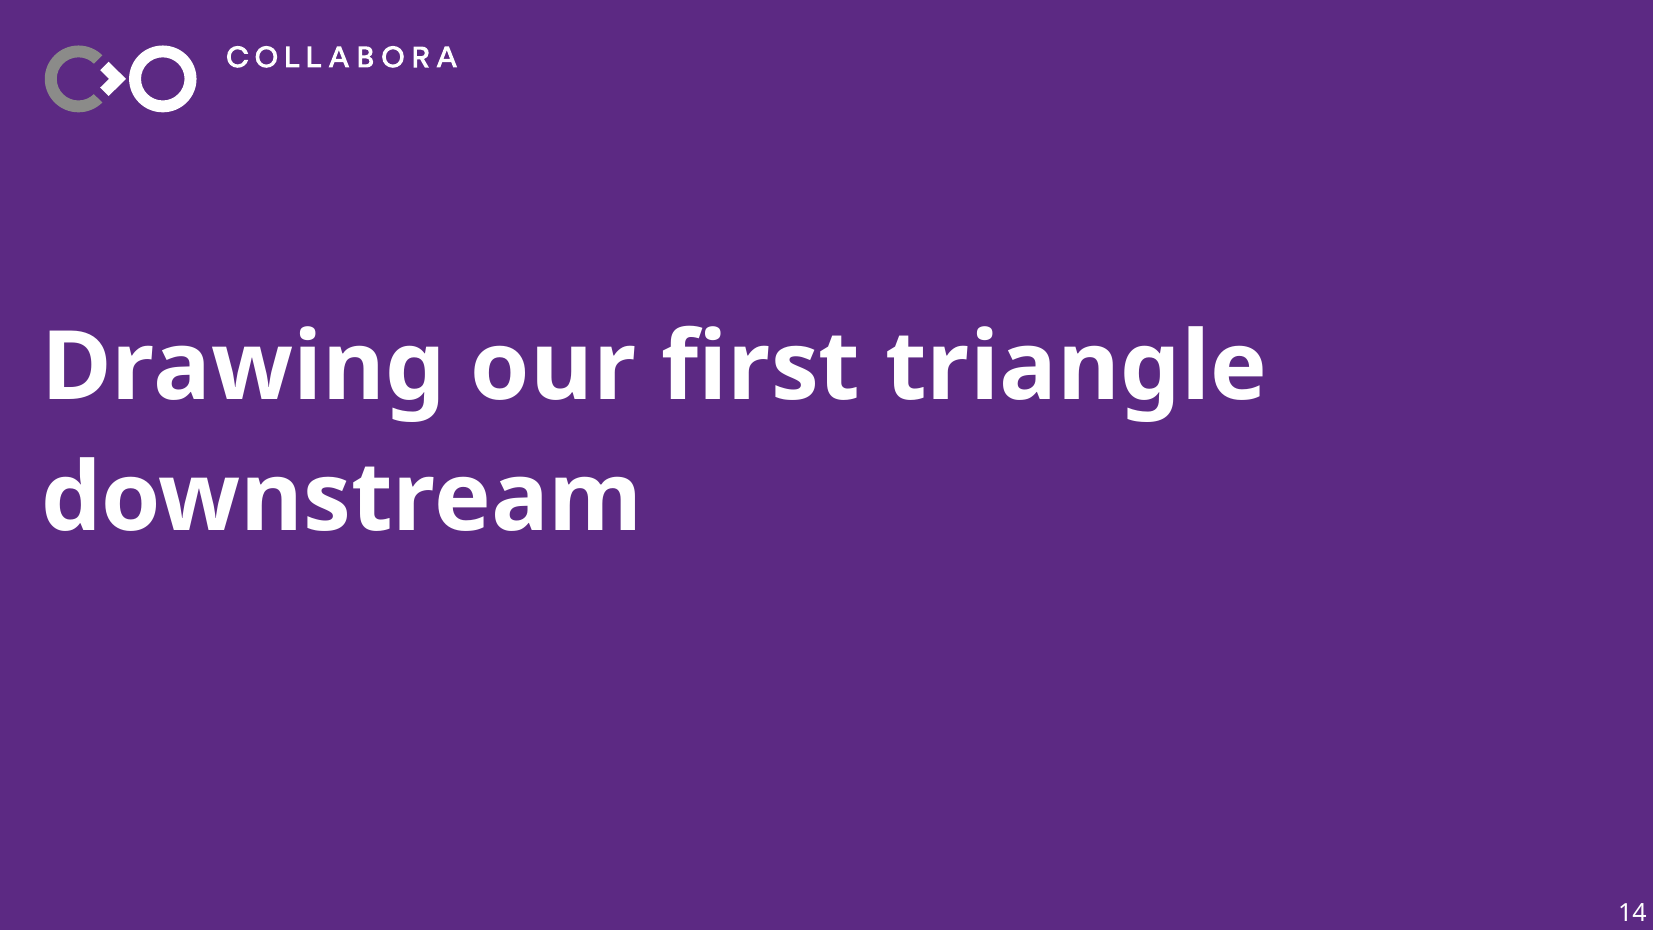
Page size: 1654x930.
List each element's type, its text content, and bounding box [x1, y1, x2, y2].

title Drawing our first triangle downstream [41, 315, 1529, 541]
